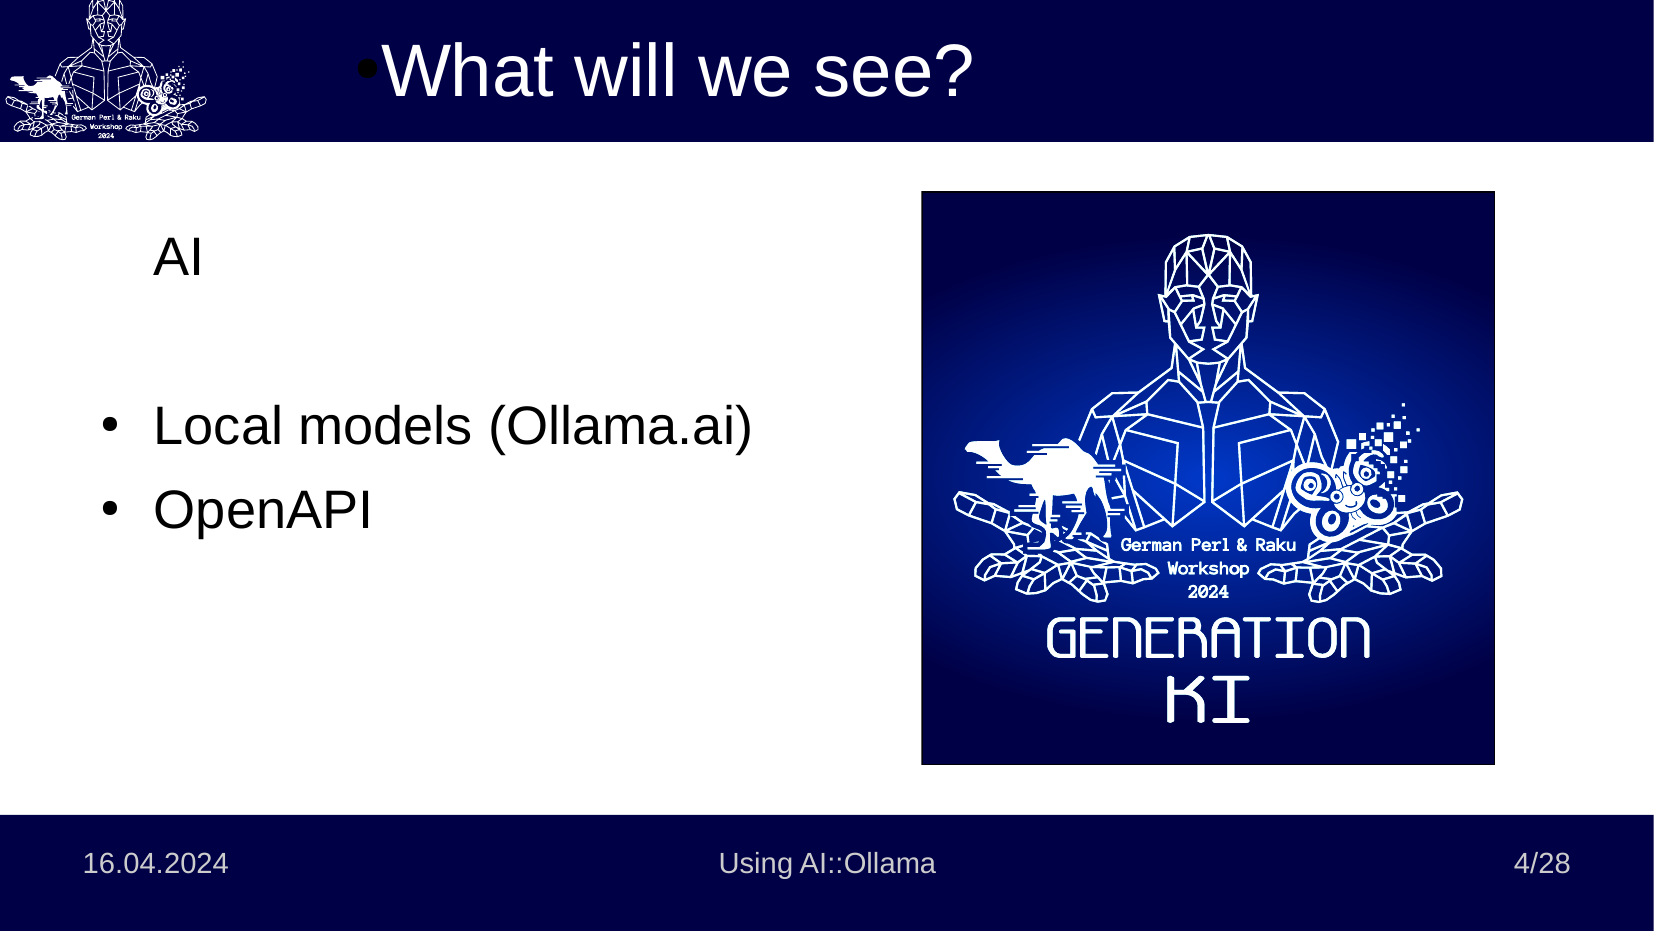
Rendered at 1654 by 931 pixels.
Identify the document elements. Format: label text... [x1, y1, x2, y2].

picture [921, 191, 1496, 766]
title What will we see? [354, 5, 1654, 136]
list AI Local models (Ollama.ai) OpenAPI [82, 141, 809, 815]
